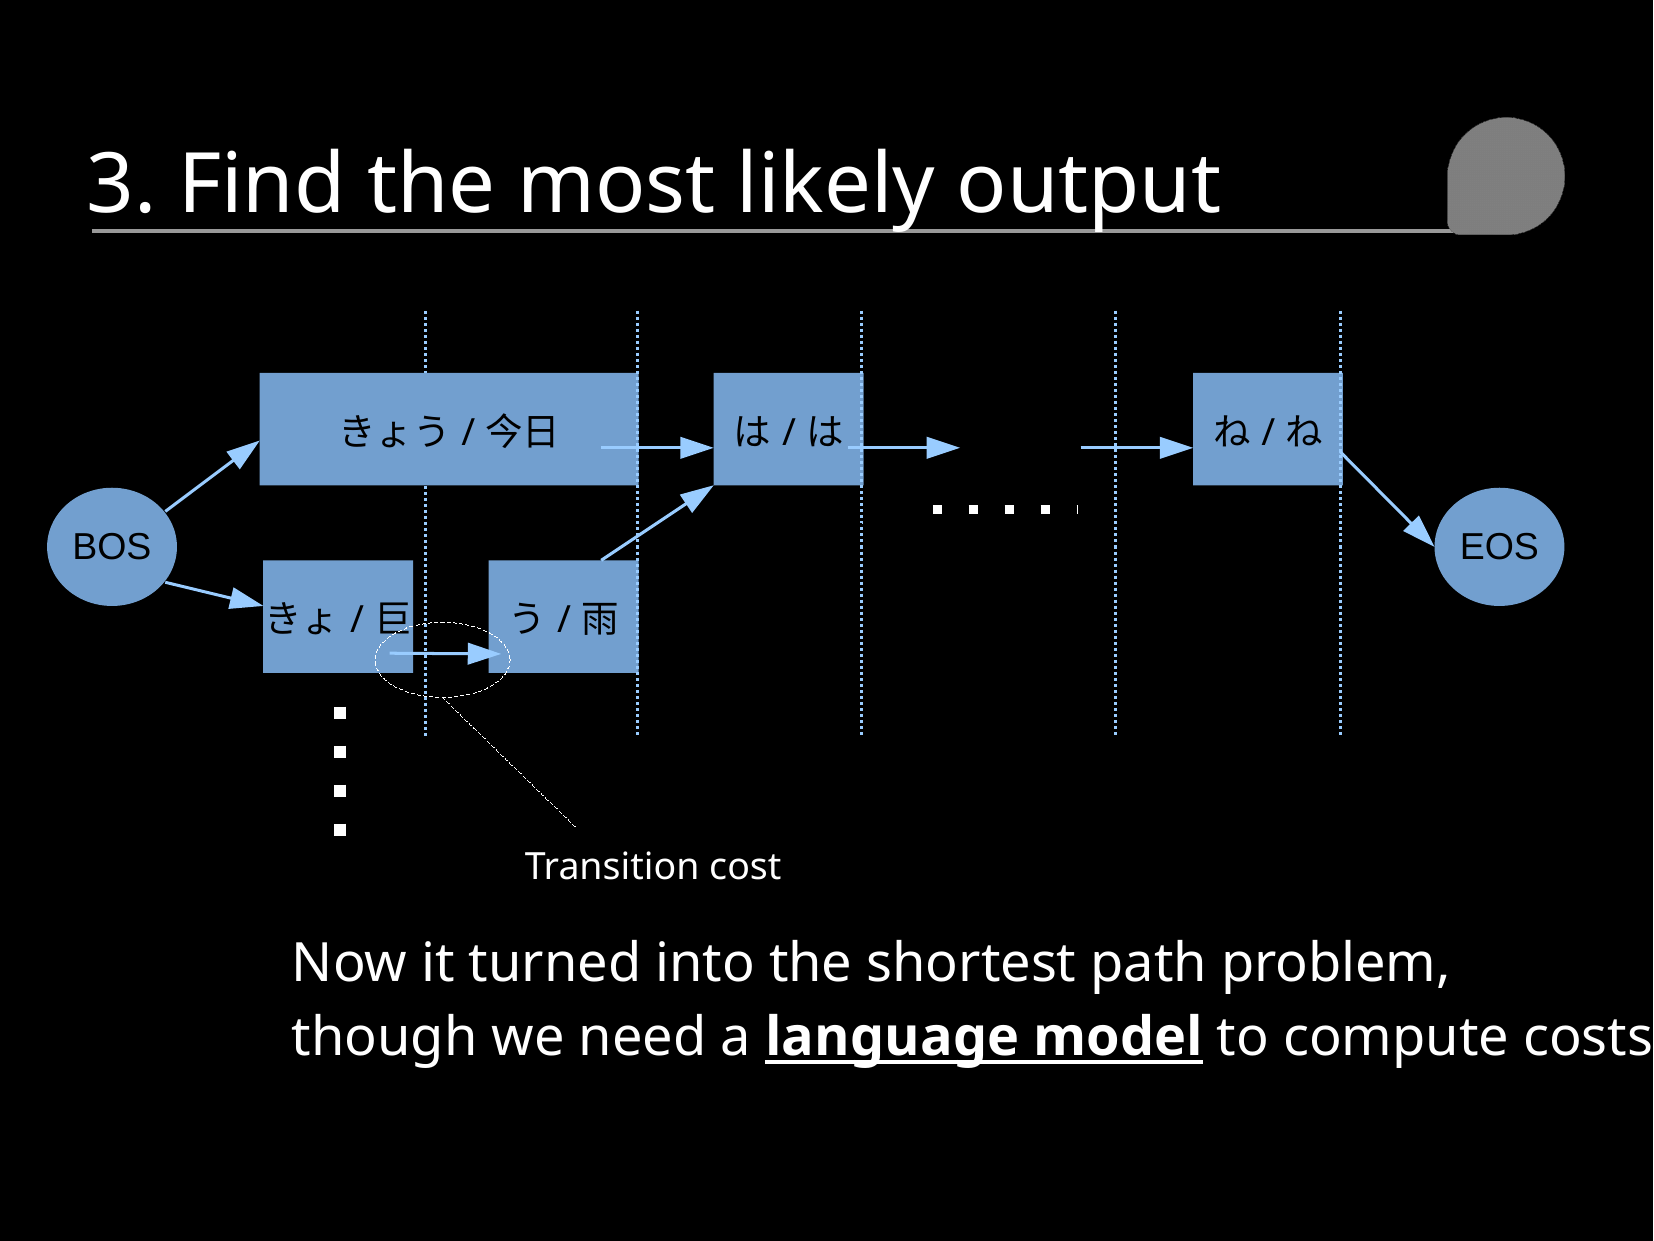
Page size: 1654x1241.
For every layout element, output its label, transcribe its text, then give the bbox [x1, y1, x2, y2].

text_box う/雨 [488, 560, 639, 673]
text_box Transition cost [510, 832, 786, 891]
text_box Now it turned into the shortest path problem, though we need a language model to compute costs [277, 916, 1606, 1058]
text_box ね/ね [1193, 372, 1343, 486]
text_box きょう/今日 [259, 372, 639, 486]
text_box EOS [1434, 487, 1565, 606]
text_box きょ/巨 [263, 560, 414, 673]
text_box は/は [713, 372, 864, 486]
text_box BOS [47, 487, 177, 606]
title 3. Find the most likely output [86, 112, 1575, 249]
